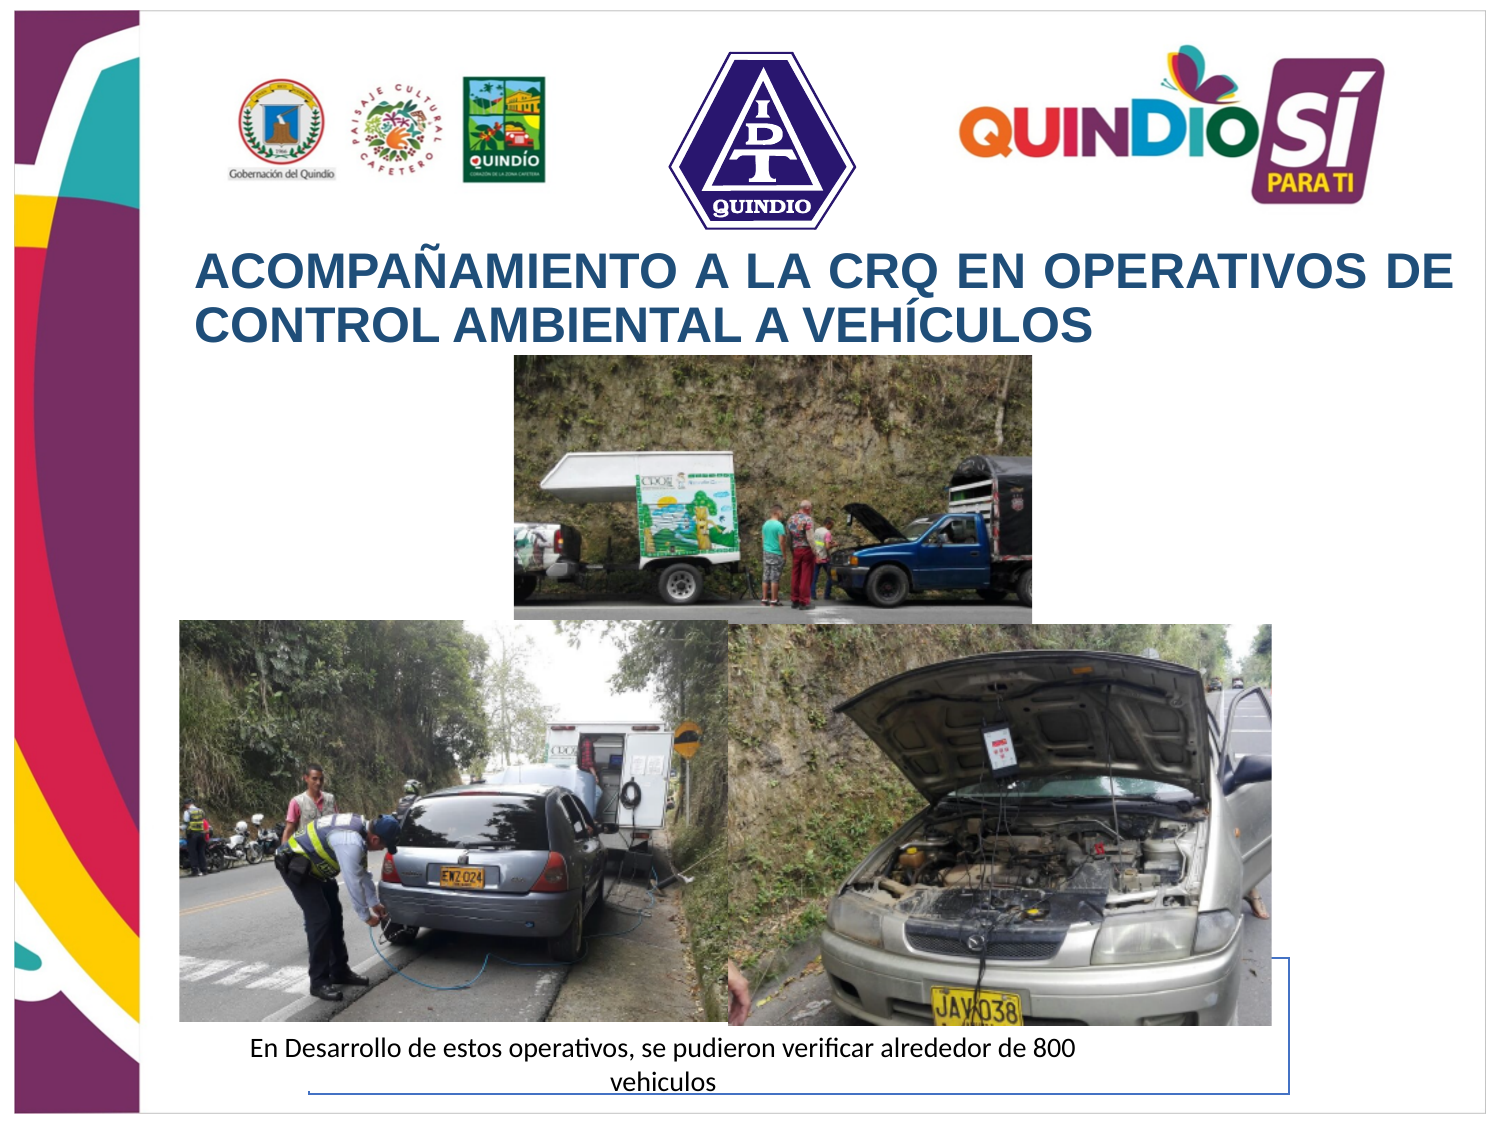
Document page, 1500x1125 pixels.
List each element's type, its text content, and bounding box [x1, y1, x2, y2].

text_box En Desarrollo de estos operativos, se pudieron verificar alrededor de 800 vehiculos [179, 1022, 1148, 1090]
text_box GLORIA MERCEDES BUITRAGO SALAZAR Directora General [308, 957, 1290, 1094]
title ACOMPAÑAMIENTO A LA CRQ EN OPERATIVOS DE CONTROL AMBIENTAL A VEHÍCULOS [179, 231, 1470, 367]
picture [14, 10, 1486, 1114]
